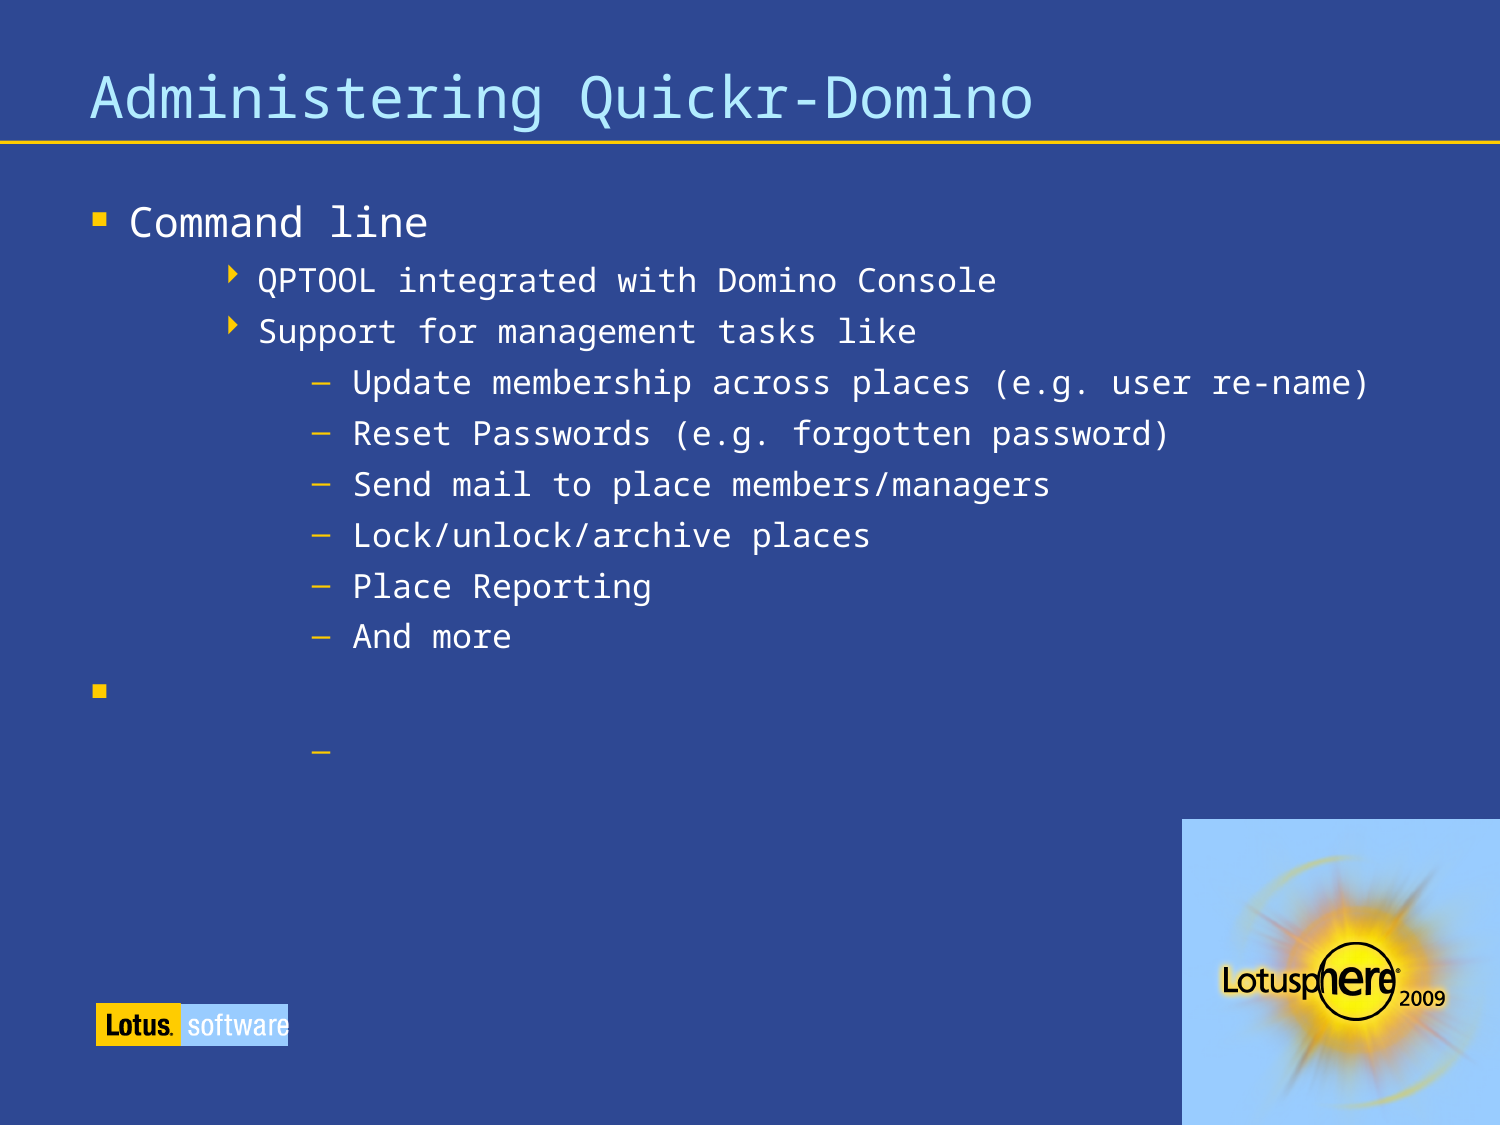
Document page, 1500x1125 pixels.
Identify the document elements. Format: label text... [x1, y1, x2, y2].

picture [96, 1003, 289, 1046]
picture [1181, 818, 1500, 1125]
list Command line QPTOOL integrated with Domino Console Support for management tasks like Update membership across places (e.g. user re-name) Reset Passwords (e.g. forgotten password) Send mail to place members/managers Lock/unlock/archive places Place Reporting And more [75, 187, 1426, 931]
title Administering Quickr-Domino [75, 45, 1426, 151]
